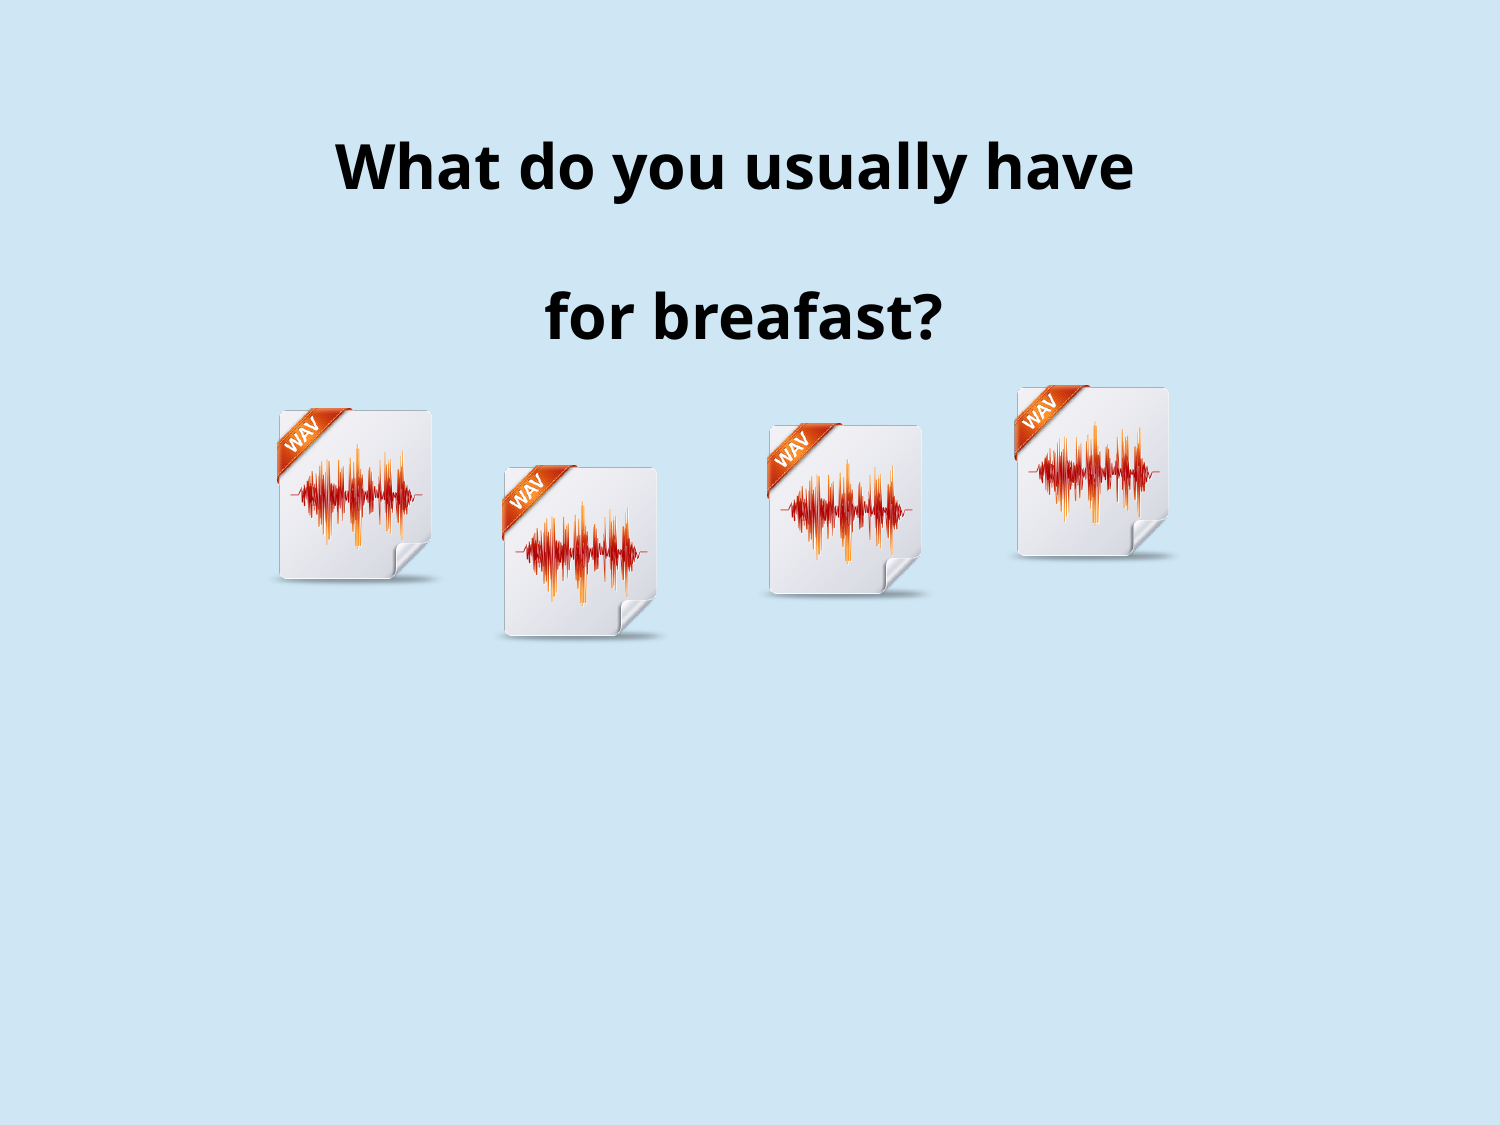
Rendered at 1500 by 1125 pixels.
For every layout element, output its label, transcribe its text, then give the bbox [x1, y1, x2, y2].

picture [755, 421, 936, 602]
picture [265, 406, 446, 587]
text_box What do you usually have for breafast? [22, 44, 1465, 360]
picture [1003, 383, 1183, 564]
picture [490, 463, 671, 644]
